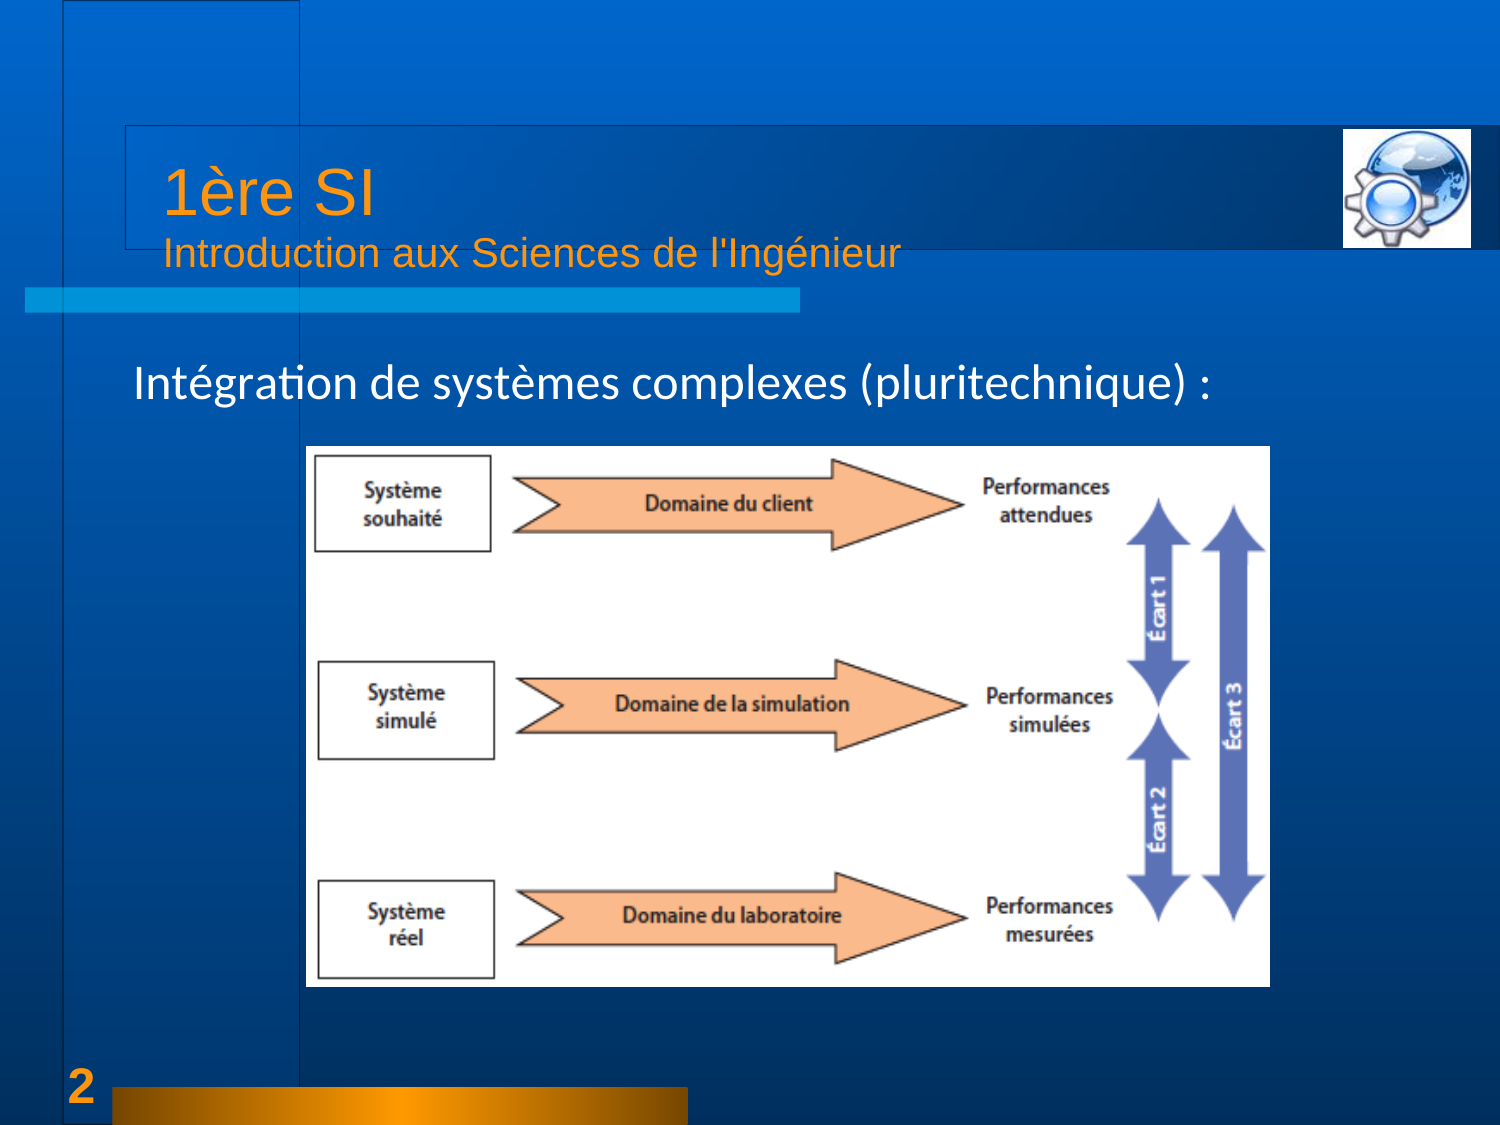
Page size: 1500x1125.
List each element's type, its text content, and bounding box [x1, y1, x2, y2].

text_box Intégration de systèmes complexes (pluritechnique) : démarche de l'ingénieur [118, 354, 1388, 1067]
picture [1343, 129, 1471, 248]
picture [306, 446, 1270, 987]
